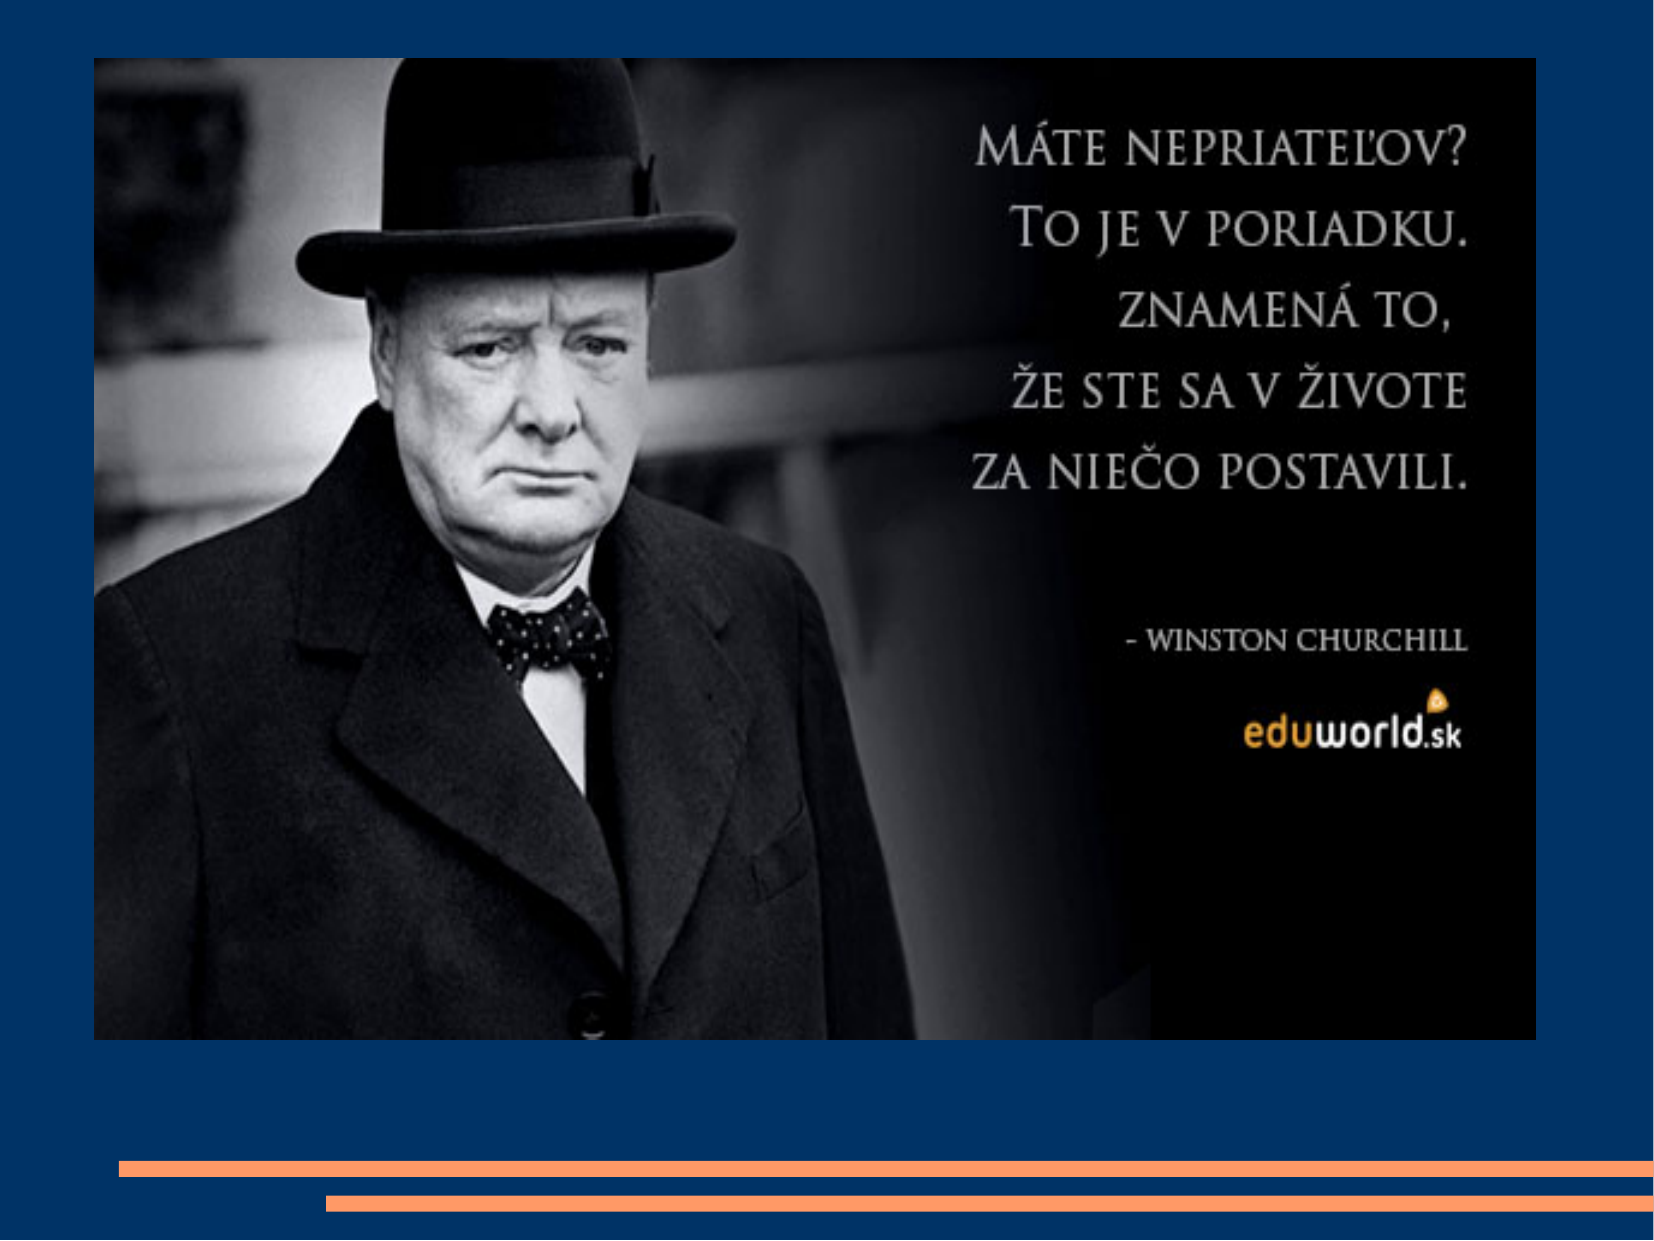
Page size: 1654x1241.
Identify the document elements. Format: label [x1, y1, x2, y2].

picture [94, 58, 1536, 1040]
